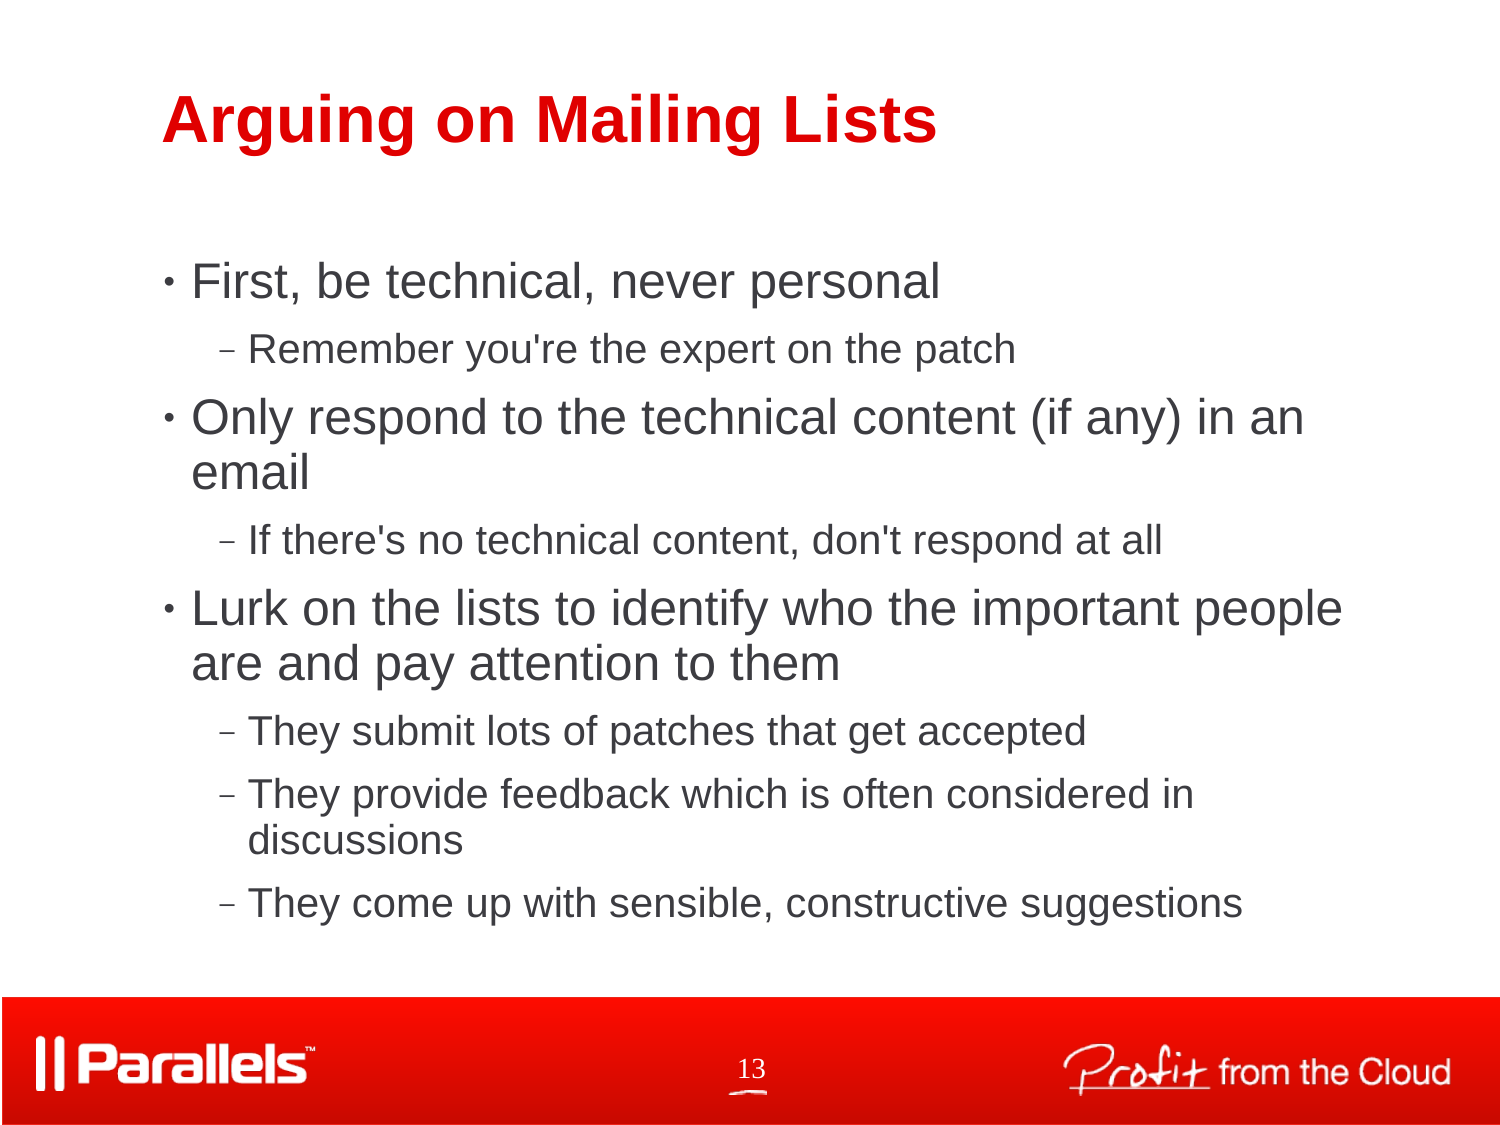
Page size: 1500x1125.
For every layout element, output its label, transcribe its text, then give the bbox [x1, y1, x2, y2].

picture [1049, 1033, 1465, 1096]
picture [727, 1090, 767, 1095]
list First, be technical, never personal Remember you're the expert on the patch Only respond to the technical content (if any) in an email If there's no technical content, don't respond at all Lurk on the lists to identify who the important people are and pay attention to them They submit lots of patches that get accepted They provide feedback which is often considered in discussions They come up with sensible, constructive suggestions [163, 254, 1404, 998]
picture [36, 1034, 318, 1091]
title Arguing on Mailing Lists [161, 41, 1383, 205]
